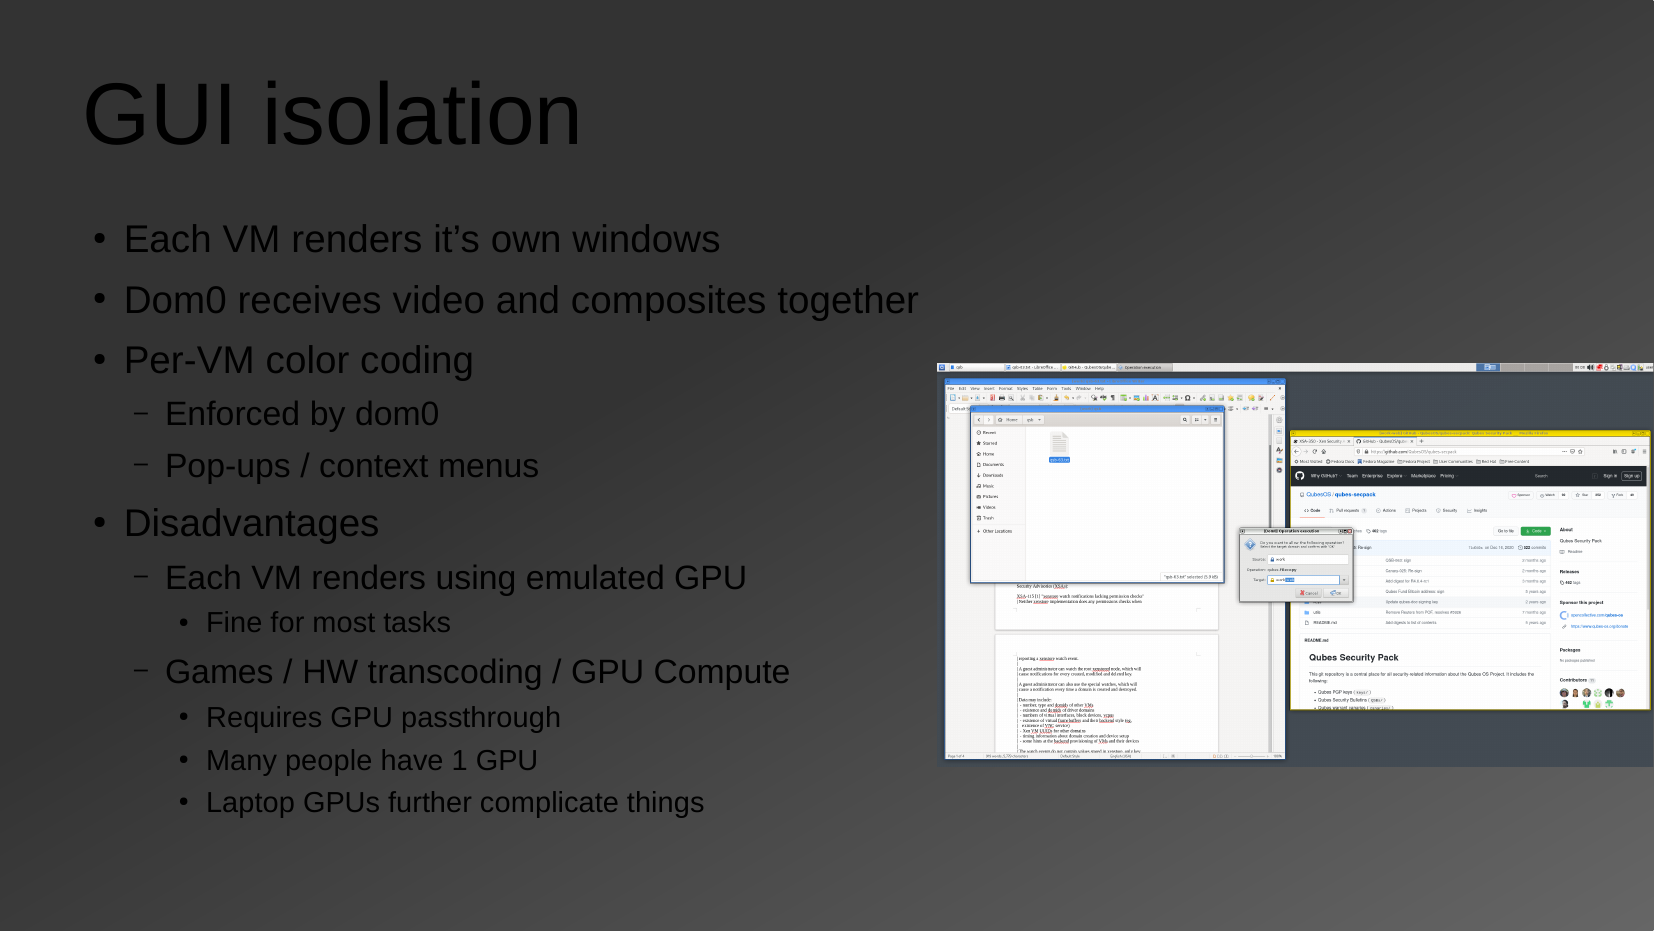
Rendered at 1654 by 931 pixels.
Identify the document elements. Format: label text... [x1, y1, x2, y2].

list Each VM renders it’s own windows Dom0 receives video and composites together Per-VM color coding Enforced by dom0 Pop-ups / context menus Disadvantages Each VM renders using emulated GPU Fine for most tasks Games / HW transcoding / GPU Compute Requires GPU passthrough Many people have 1 GPU Laptop GPUs further complicate things [82, 217, 1613, 826]
picture [937, 363, 1654, 767]
title GUI isolation [82, 37, 1571, 193]
